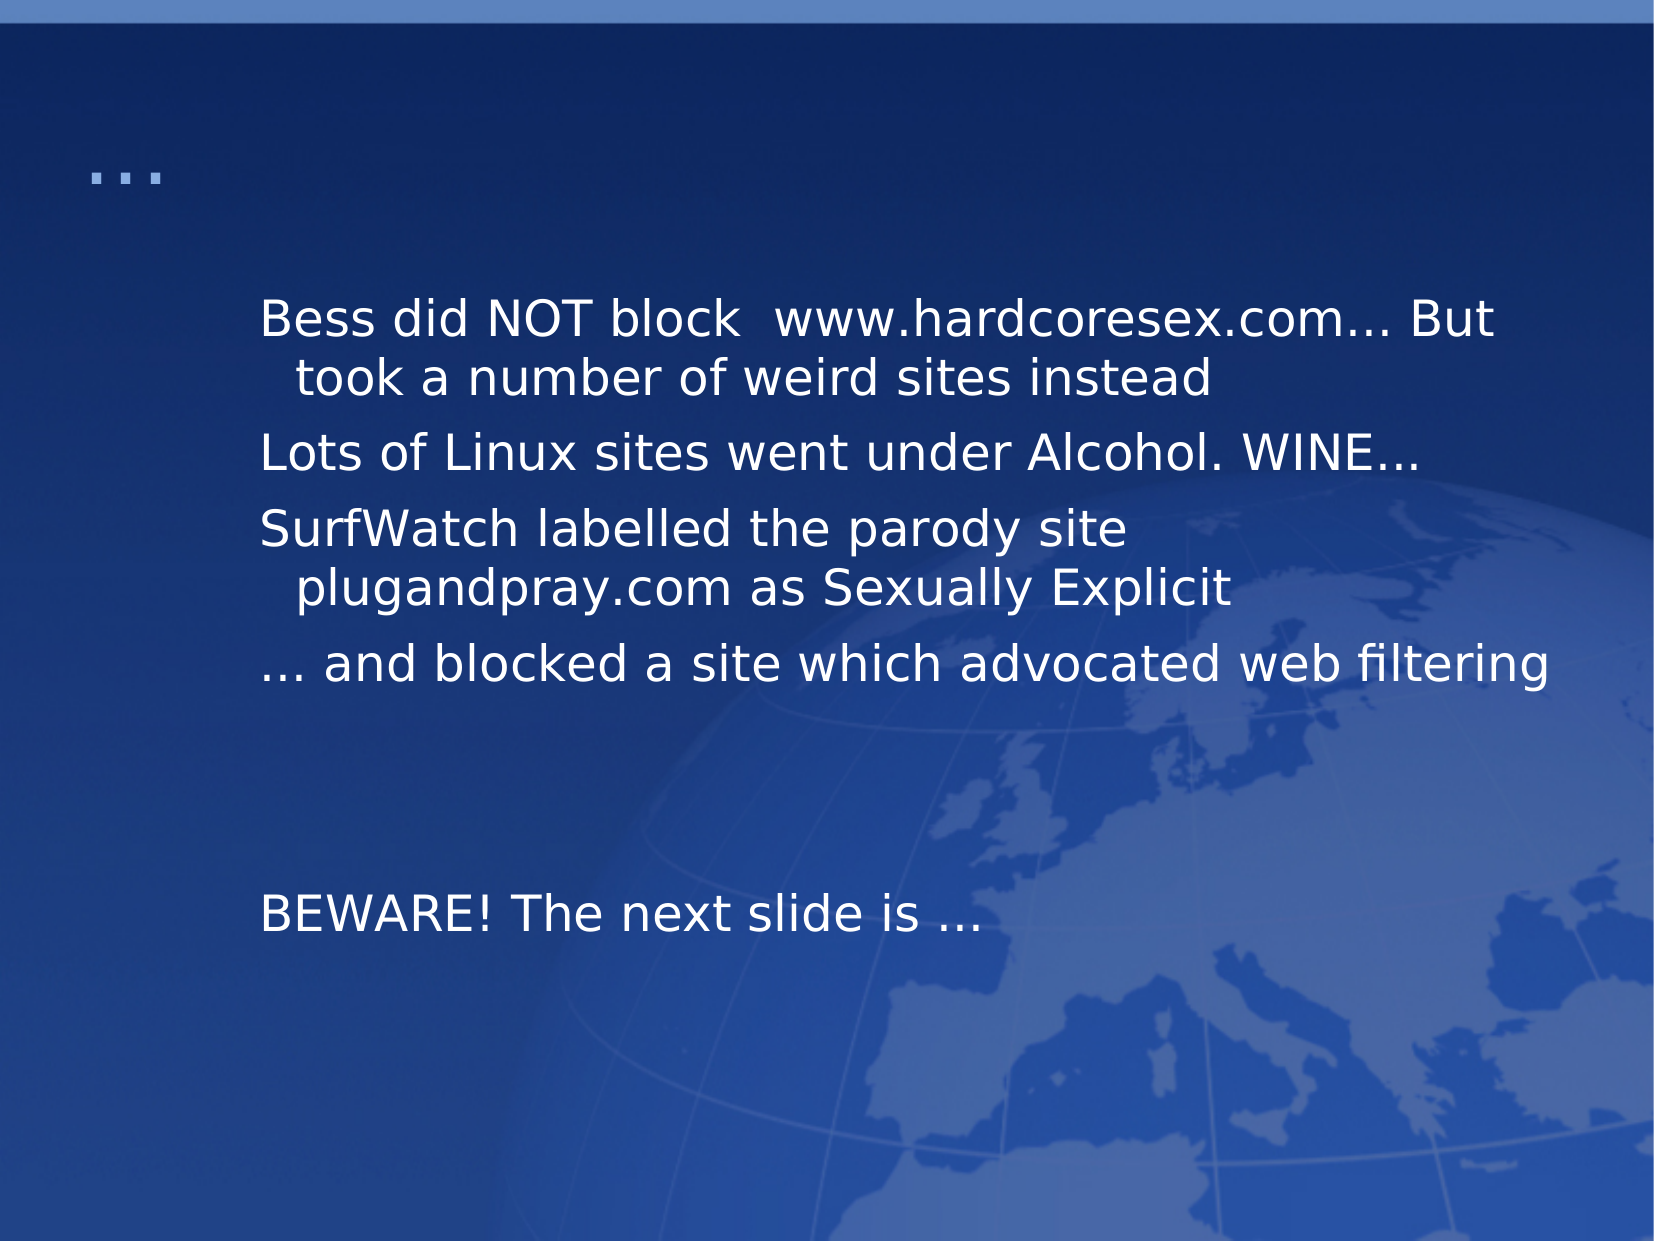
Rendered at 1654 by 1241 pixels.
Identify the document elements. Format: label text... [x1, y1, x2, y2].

list Bess did NOT block www.hardcoresex.com... But took a number of weird sites instead Lots of Linux sites went under Alcohol. WINE... SurfWatch labelled the parody site plugandpray.com as Sexually Explicit ... and blocked a site which advocated web filtering BEWARE! The next slide is ... [82, 290, 1571, 1094]
picture [0, 0, 1654, 1241]
title ... [82, 56, 1571, 250]
